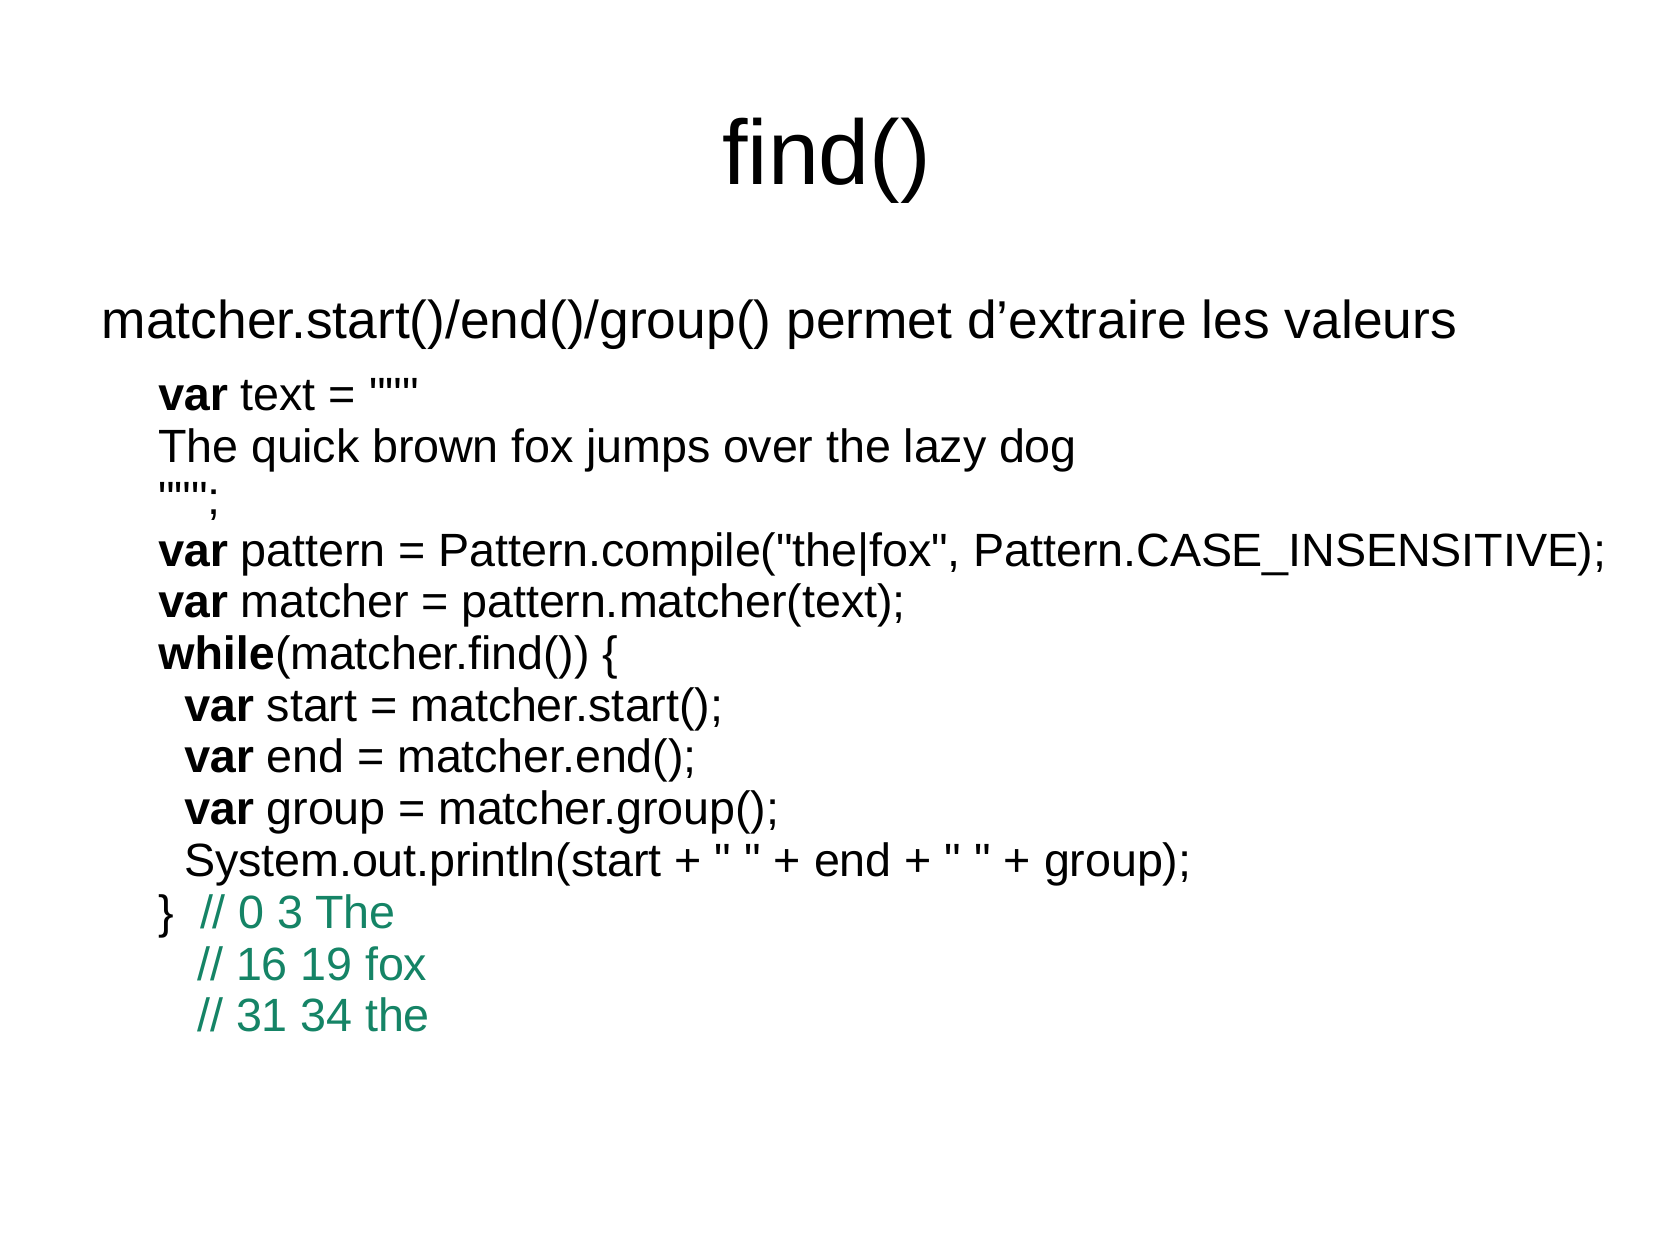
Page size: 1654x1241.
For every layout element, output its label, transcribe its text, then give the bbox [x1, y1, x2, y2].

title find() [82, 49, 1571, 257]
list matcher.start()/end()/group() permet d’extraire les valeurs var text = """ The quick brown fox jumps over the lazy dog """; var pattern = Pattern.compile("the|fox", Pattern.CASE_INSENSITIVE); var matcher = pattern.matcher(text); while(matcher.find()) { var start = matcher.start(); var end = matcher.end(); var group = matcher.group(); System.out.println(start + " " + end + " " + group); } // 0 3 The // 16 19 fox // 31 34 the [45, 290, 1621, 1156]
